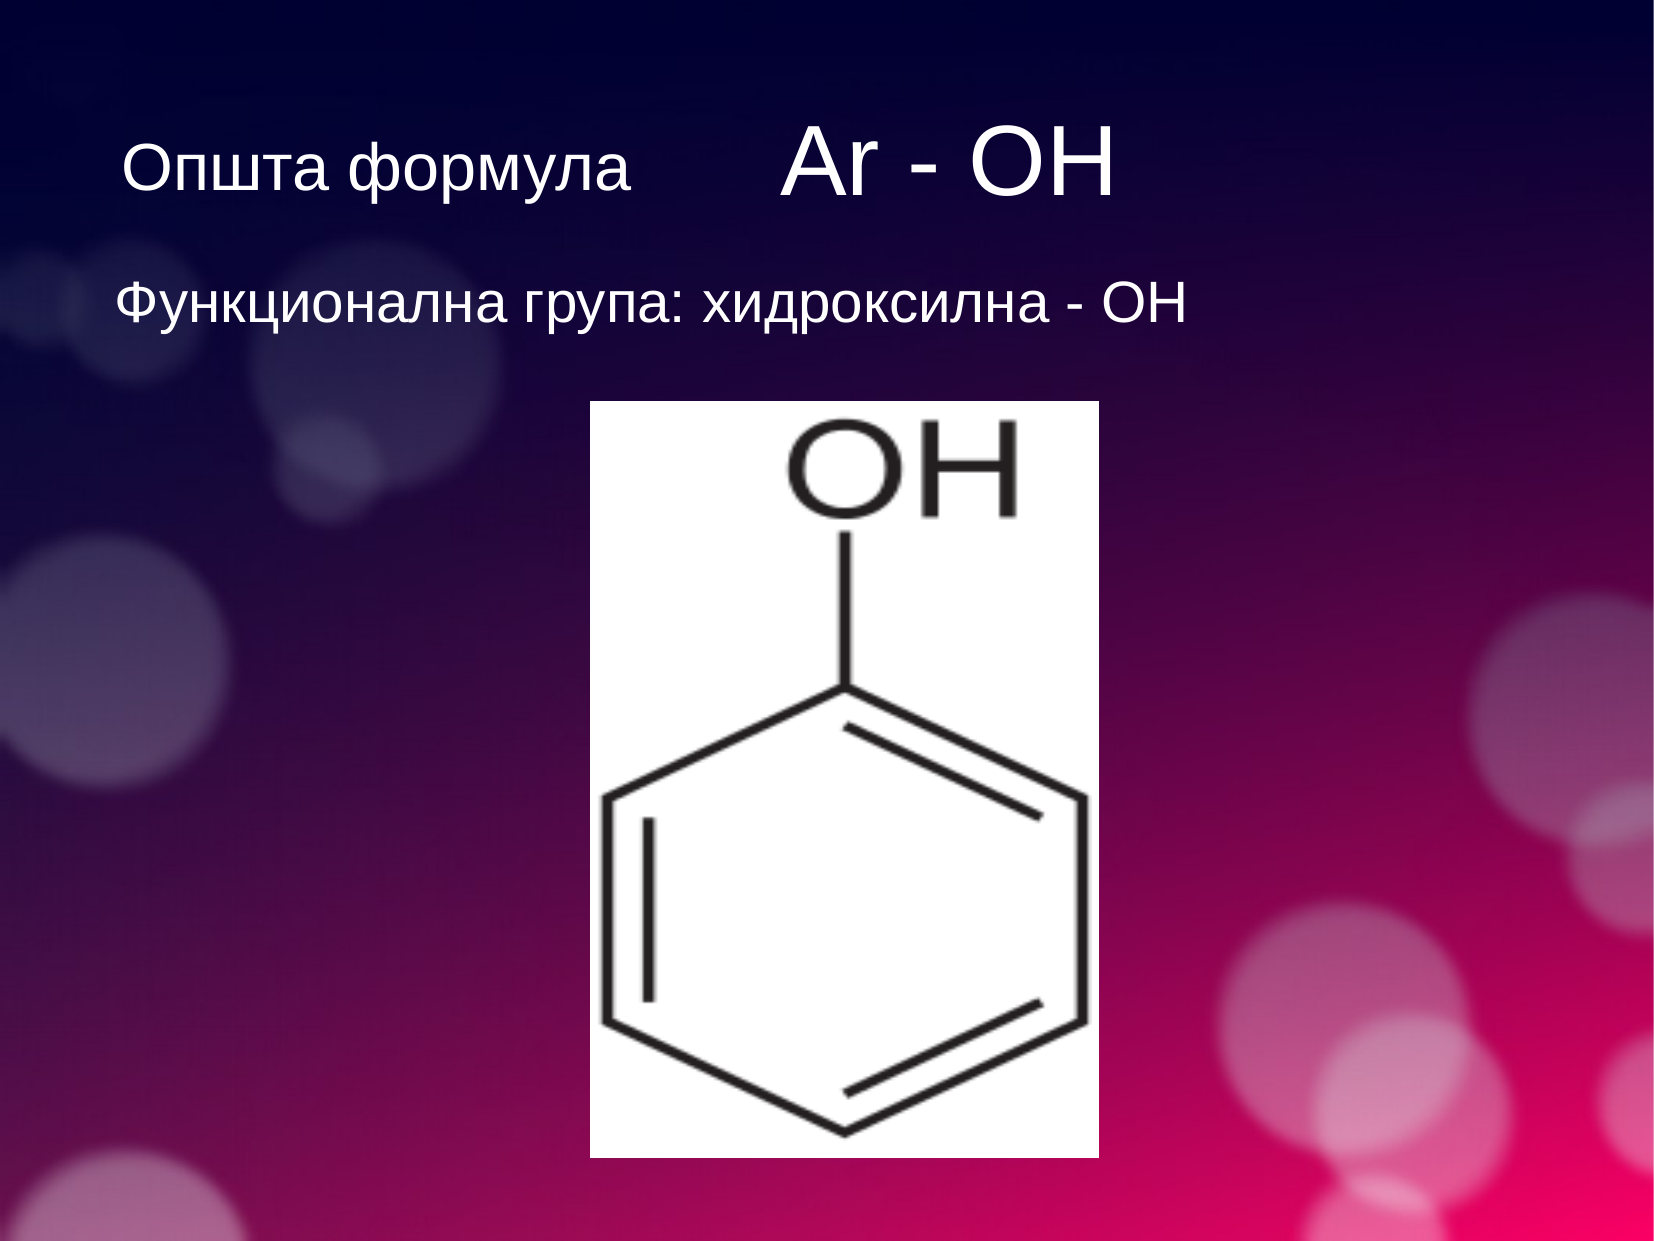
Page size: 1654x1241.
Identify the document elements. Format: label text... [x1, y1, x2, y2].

text_box Општа формула [106, 123, 666, 213]
text_box Функционална група: хидроксилна - ОH [100, 262, 1205, 343]
text_box Ar - OH [765, 97, 1134, 225]
picture [0, 0, 1654, 1241]
